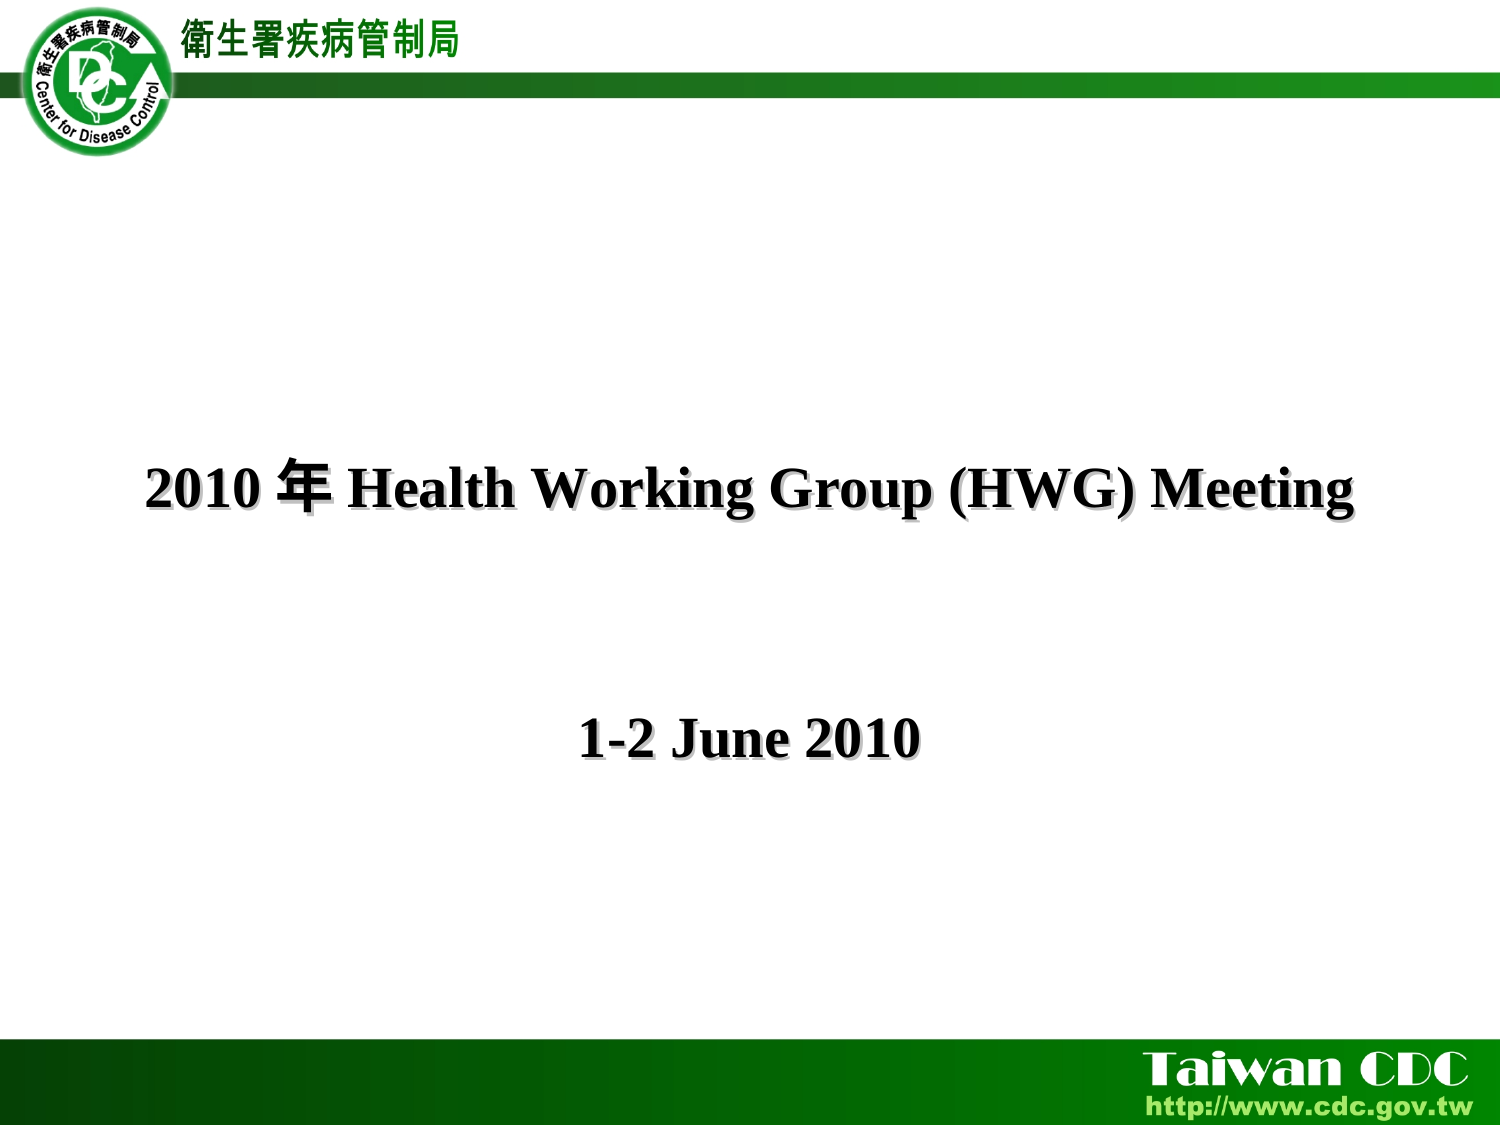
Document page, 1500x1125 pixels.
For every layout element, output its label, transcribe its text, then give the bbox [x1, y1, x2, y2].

title 2010年Health Working Group (HWG) Meeting 1-2 June 2010 [0, 314, 1500, 905]
